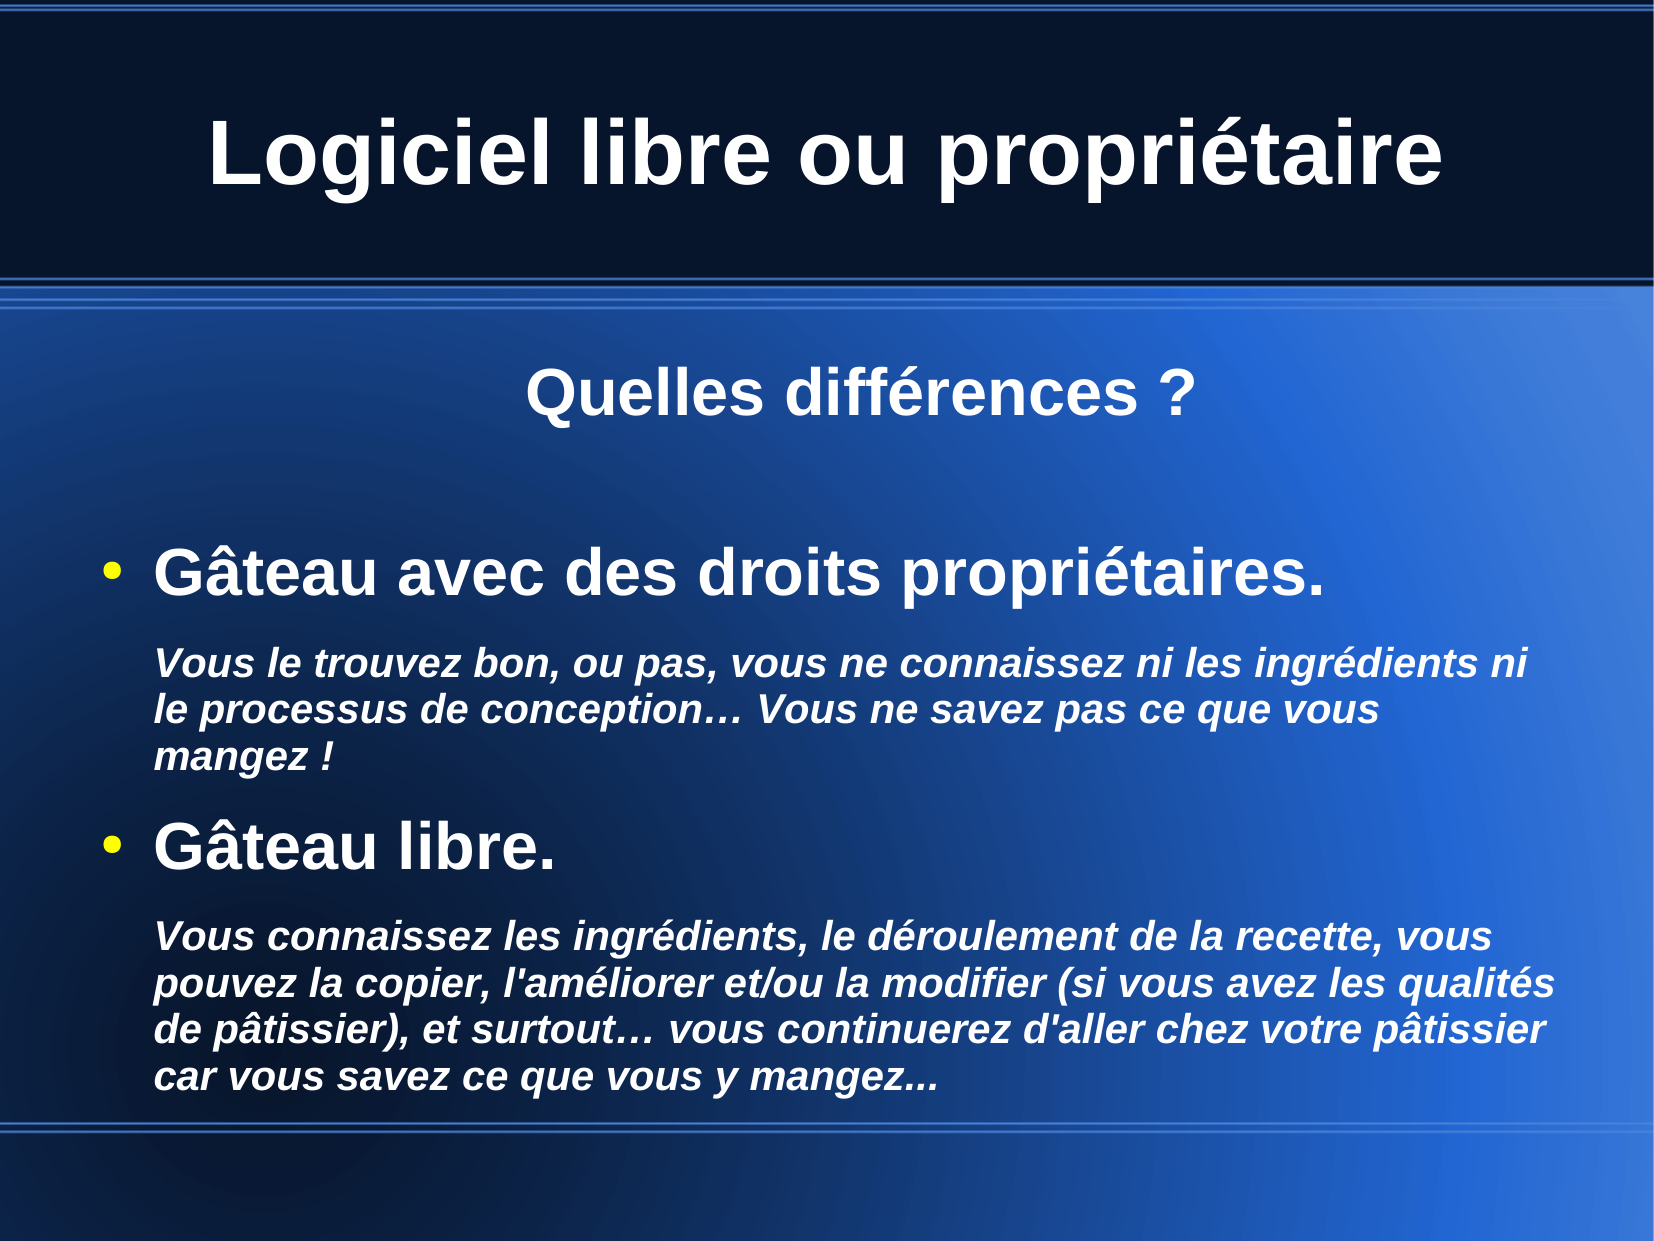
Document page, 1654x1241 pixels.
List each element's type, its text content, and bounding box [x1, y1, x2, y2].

list Quelles différences ? Gâteau avec des droits propriétaires. Vous le trouvez bon, ou pas, vous ne connaissez ni les ingrédients ni le processus de conception… Vous ne savez pas ce que vous mangez ! Gâteau libre. Vous connaissez les ingrédients, le déroulement de la recette, vous pouvez la copier, l'améliorer et/ou la modifier (si vous avez les qualités de pâtissier), et surtout… vous continuerez d'aller chez votre pâtissier car vous savez ce que vous y mangez... [82, 355, 1571, 1104]
title Logiciel libre ou propriétaire [82, 49, 1571, 257]
picture [0, 0, 1654, 1241]
